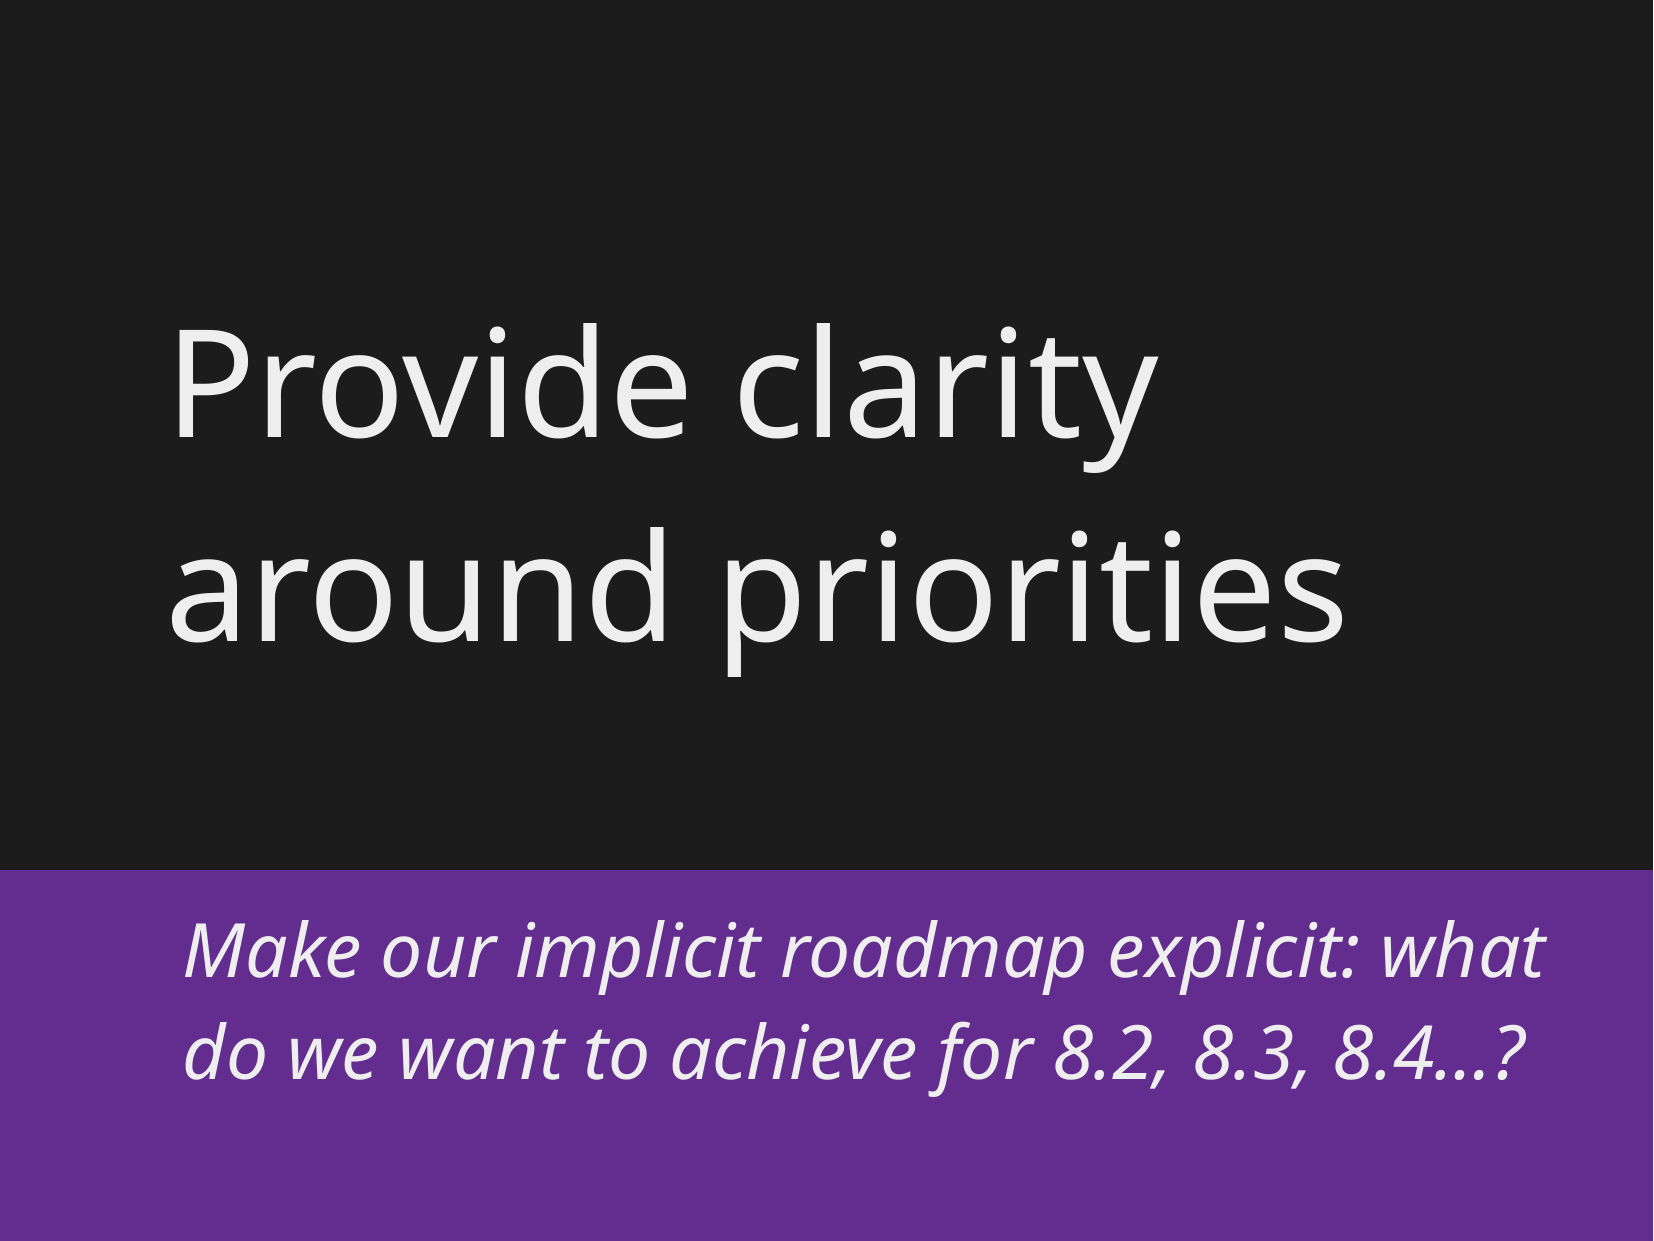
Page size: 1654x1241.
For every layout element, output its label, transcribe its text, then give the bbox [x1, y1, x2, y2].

list Make our implicit roadmap explicit: what do we want to achieve for 8.2, 8.3, 8.4…? [165, 897, 1571, 1241]
title Provide clarity around priorities [165, 72, 1571, 778]
